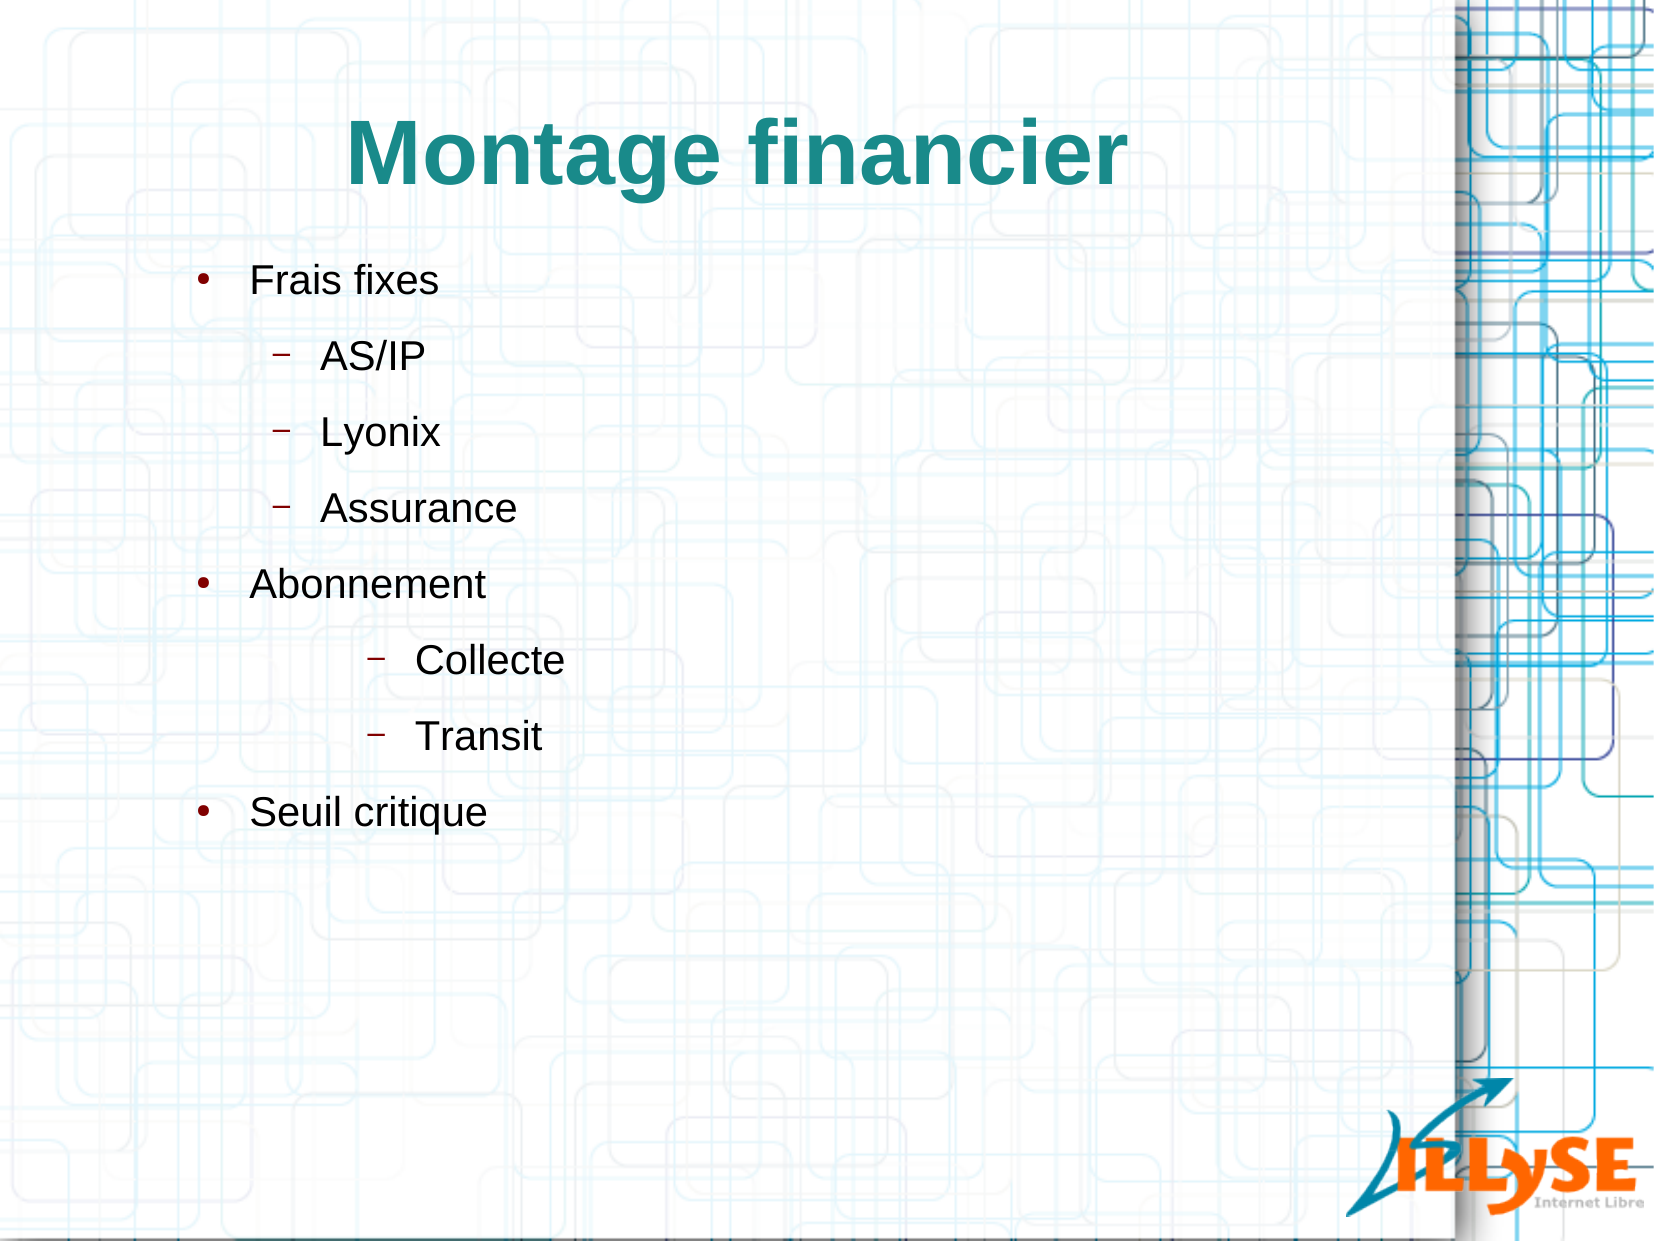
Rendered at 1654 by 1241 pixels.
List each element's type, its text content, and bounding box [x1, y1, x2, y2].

title Montage financier [59, 49, 1418, 257]
picture [0, 0, 1654, 1241]
list Frais fixes AS/IP Lyonix Assurance Abonnement Collecte Transit Seuil critique [178, 256, 1418, 1147]
